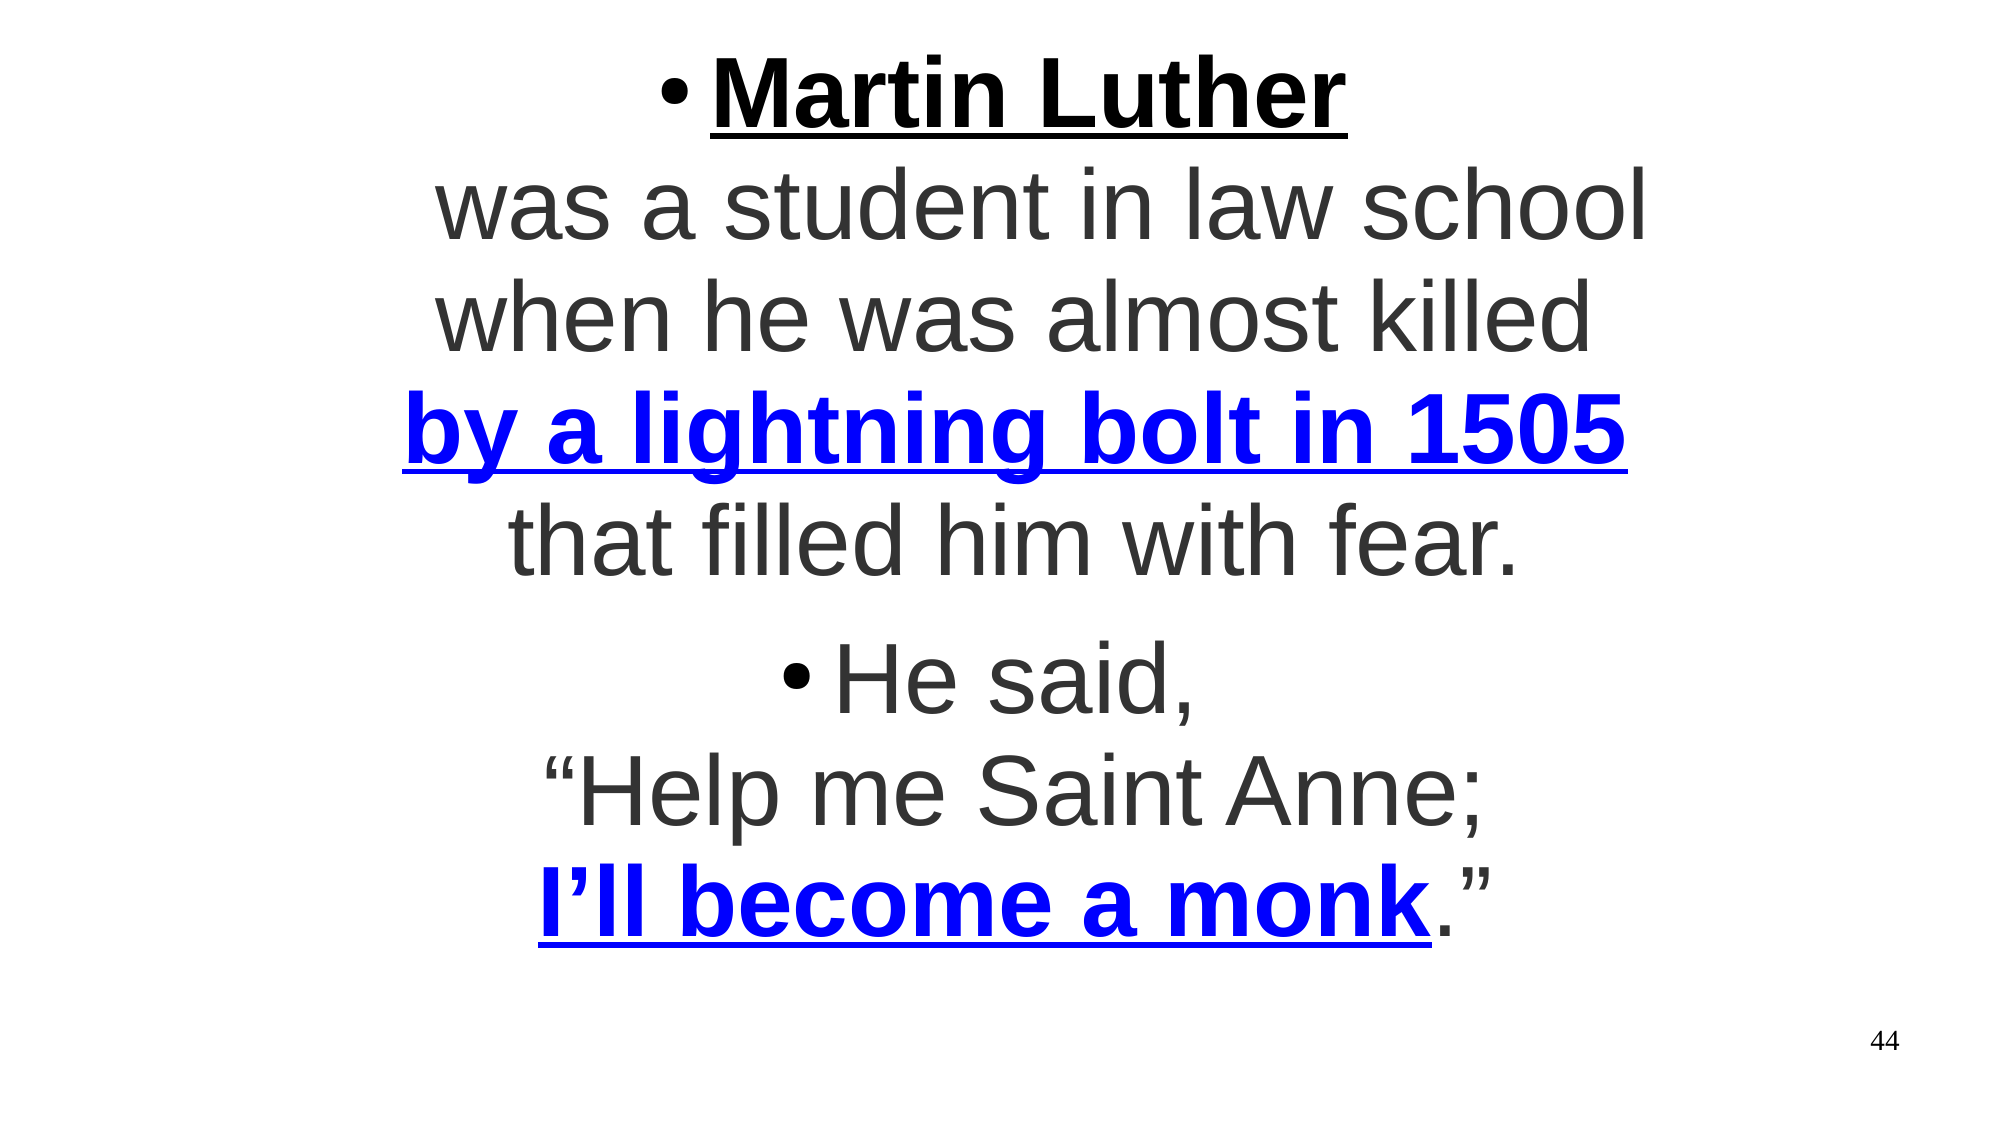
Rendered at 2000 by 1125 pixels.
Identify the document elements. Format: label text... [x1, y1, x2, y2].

list Martin Luther was a student in law school when he was almost killed by a lightning bolt in 1505 that filled him with fear. He said, “Help me Saint Anne; I’ll become a monk.” [37, 37, 1951, 1088]
